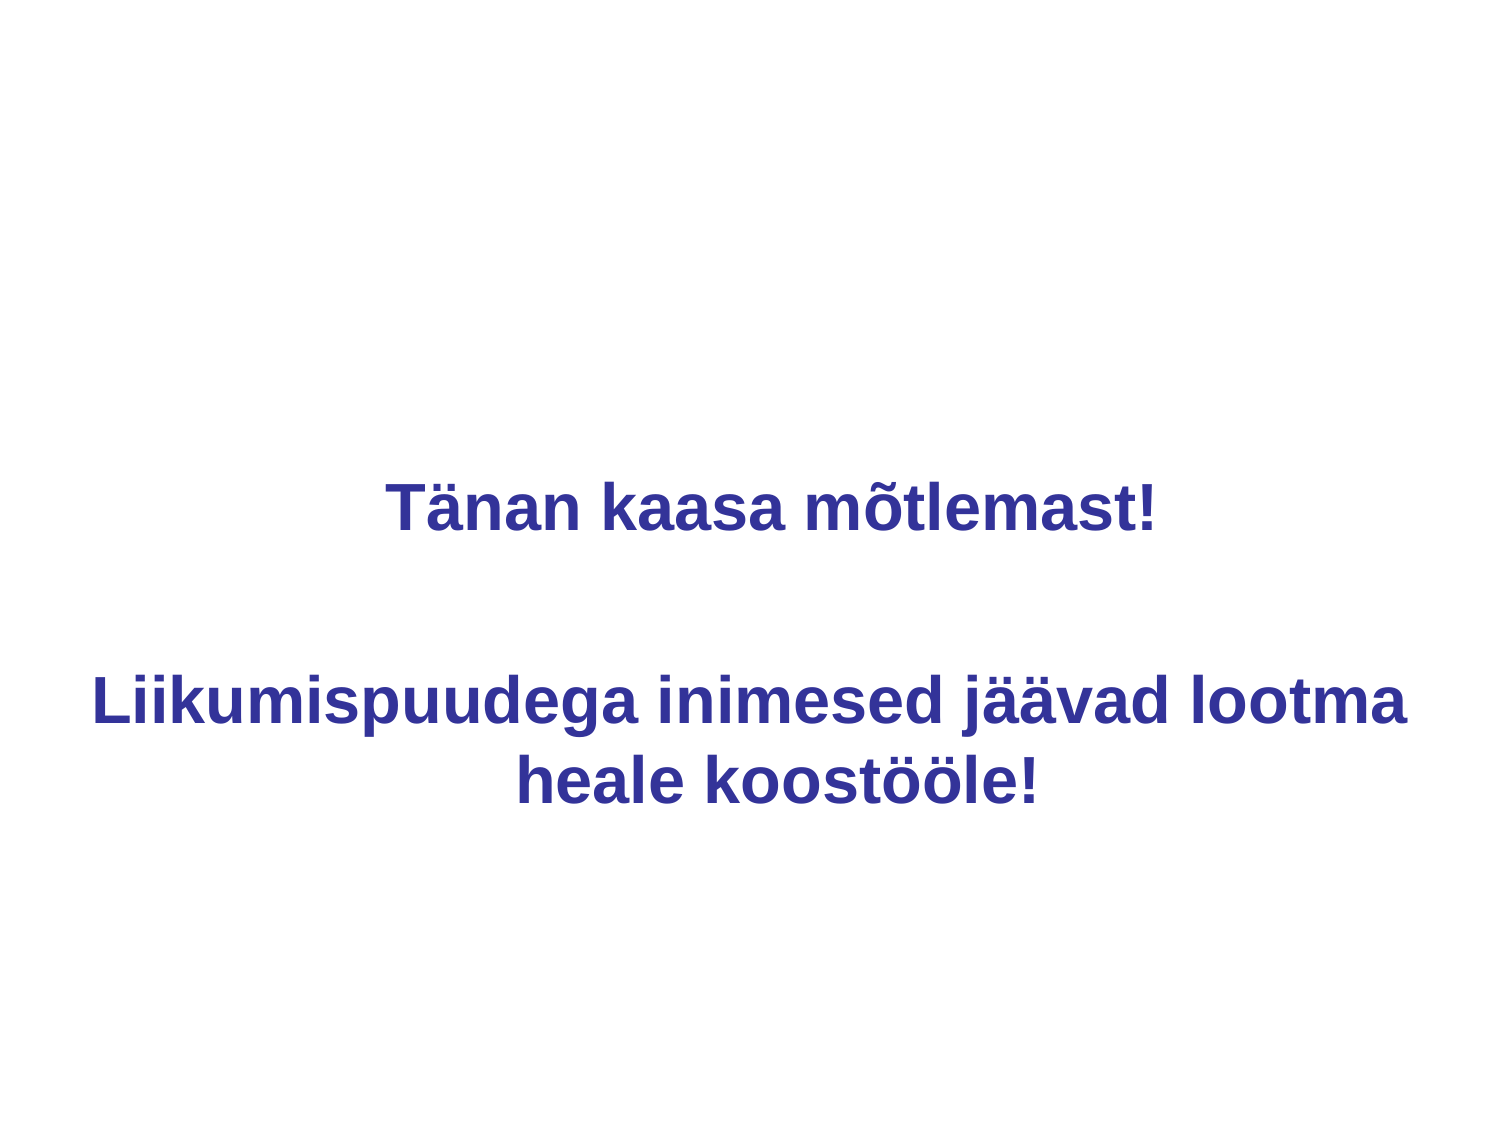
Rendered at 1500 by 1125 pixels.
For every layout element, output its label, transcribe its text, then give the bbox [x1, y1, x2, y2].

list Tänan kaasa mõtlemast! Liikumispuudega inimesed jäävad lootma heale koostööle! [75, 262, 1426, 1005]
